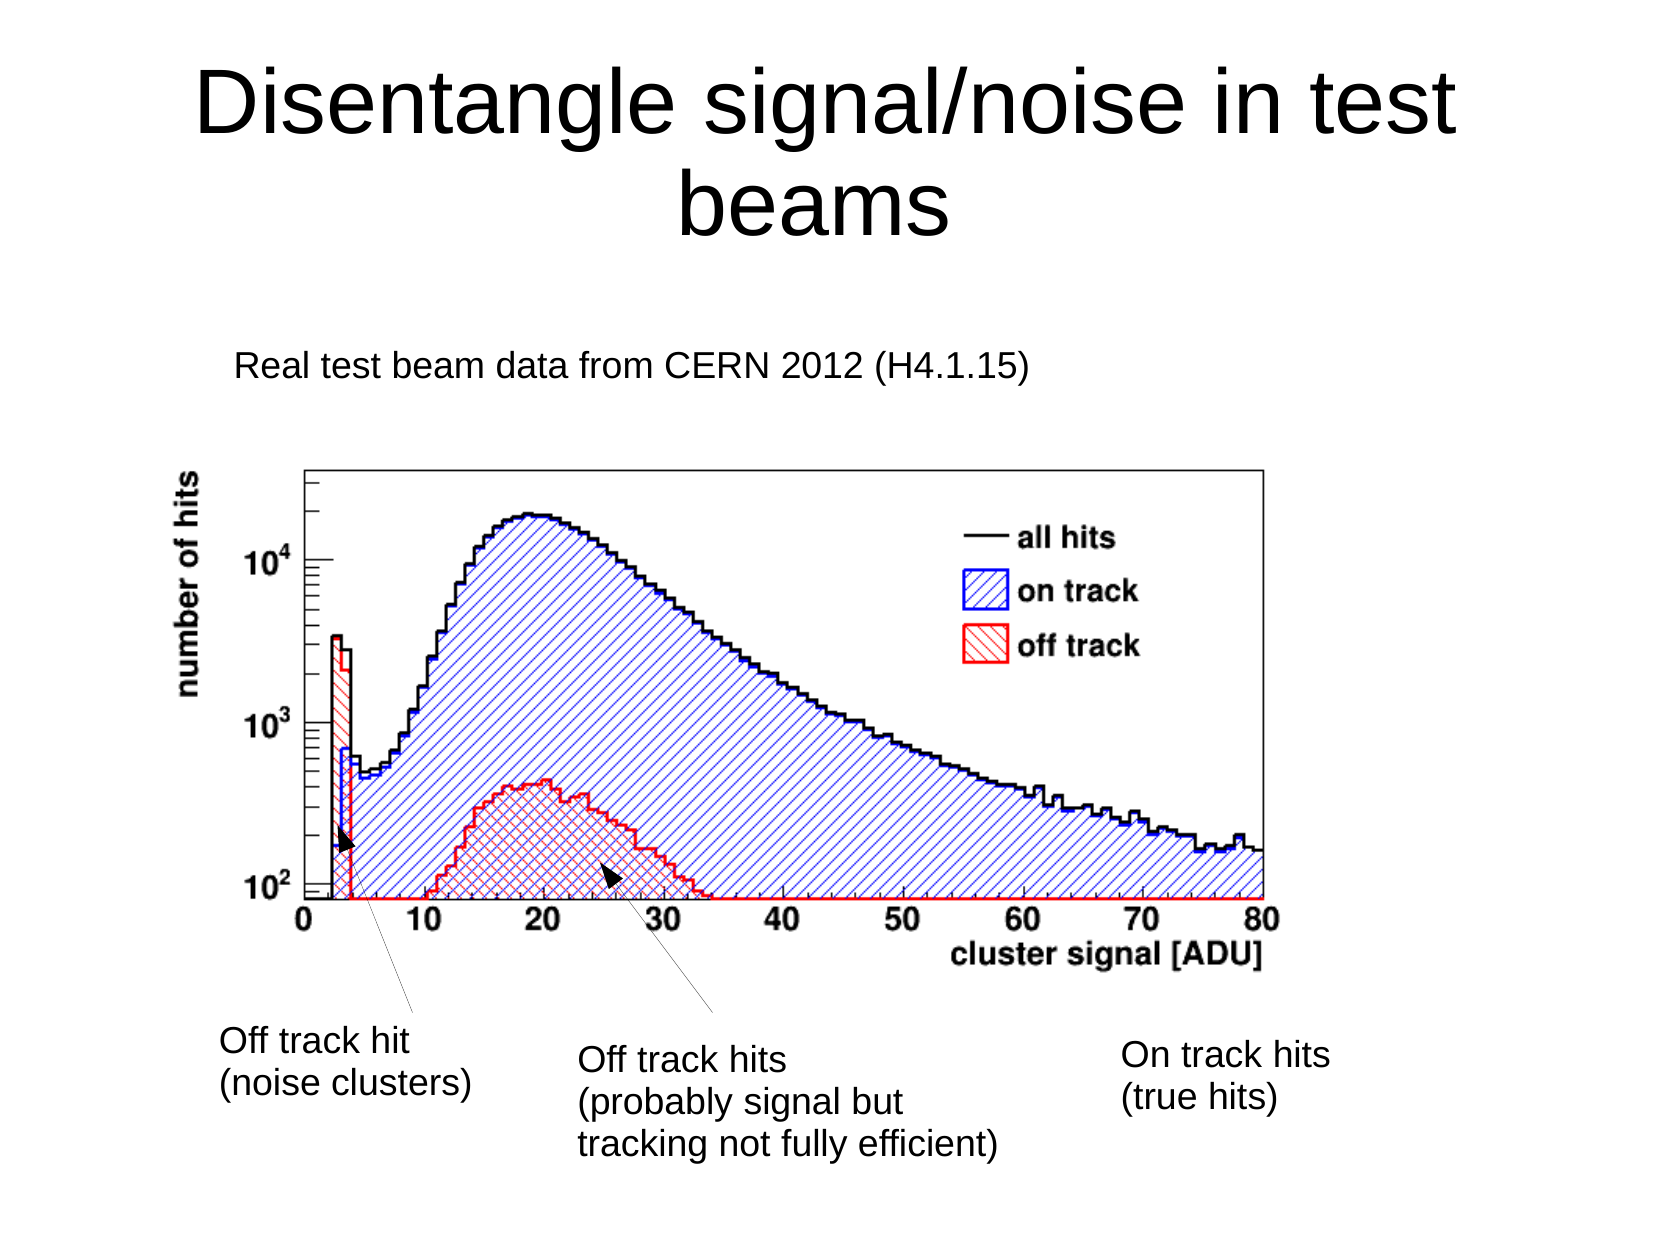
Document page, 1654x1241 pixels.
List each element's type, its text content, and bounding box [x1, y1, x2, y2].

text_box Off track hit (noise clusters) [193, 1012, 488, 1112]
picture [143, 412, 1388, 993]
title Disentangle signal/noise in test beams [82, 49, 1571, 257]
text_box On track hits (true hits) [1105, 1026, 1357, 1126]
text_box Off track hits (probably signal but tracking not fully efficient) [562, 1030, 1014, 1172]
text_box Real test beam data from CERN 2012 (H4.1.15) [218, 337, 1056, 395]
